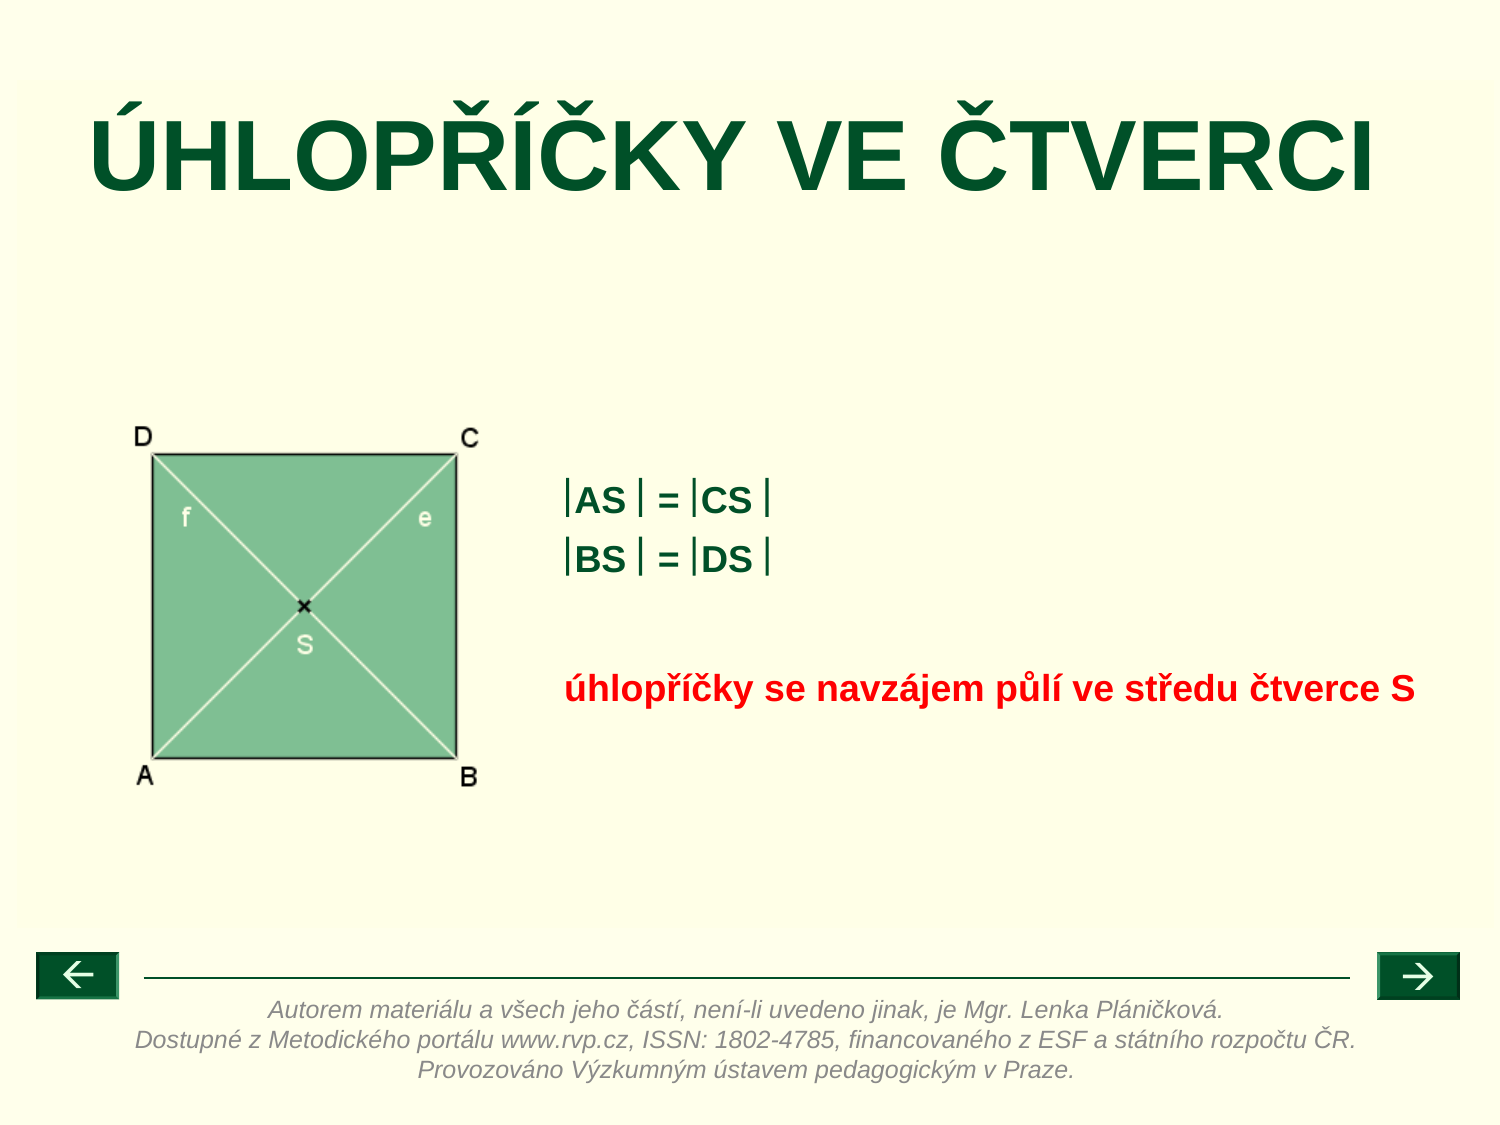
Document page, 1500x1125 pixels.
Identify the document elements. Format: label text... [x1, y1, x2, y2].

picture [17, 80, 1494, 928]
text_box  [1381, 956, 1456, 996]
text_box BS  = DS  [549, 527, 1188, 588]
text_box úhlopříčky se navzájem půlí ve středu čtverce S [549, 655, 1465, 717]
title ÚHLOPŘÍČKY VE ČTVERCI [73, 56, 1424, 245]
text_box AS  = CS  [549, 467, 1129, 529]
text_box  [40, 956, 116, 996]
text_box Autorem materiálu a všech jeho částí, není-li uvedeno jinak, je Mgr. Lenka Pláničková. Dostupné z Metodického portálu www.rvp.cz, ISSN: 1802-4785, financovaného z ESF a státního rozpočtu ČR. Provozováno Výzkumným ústavem pedagogickým v Praze. [40, 997, 1454, 1080]
